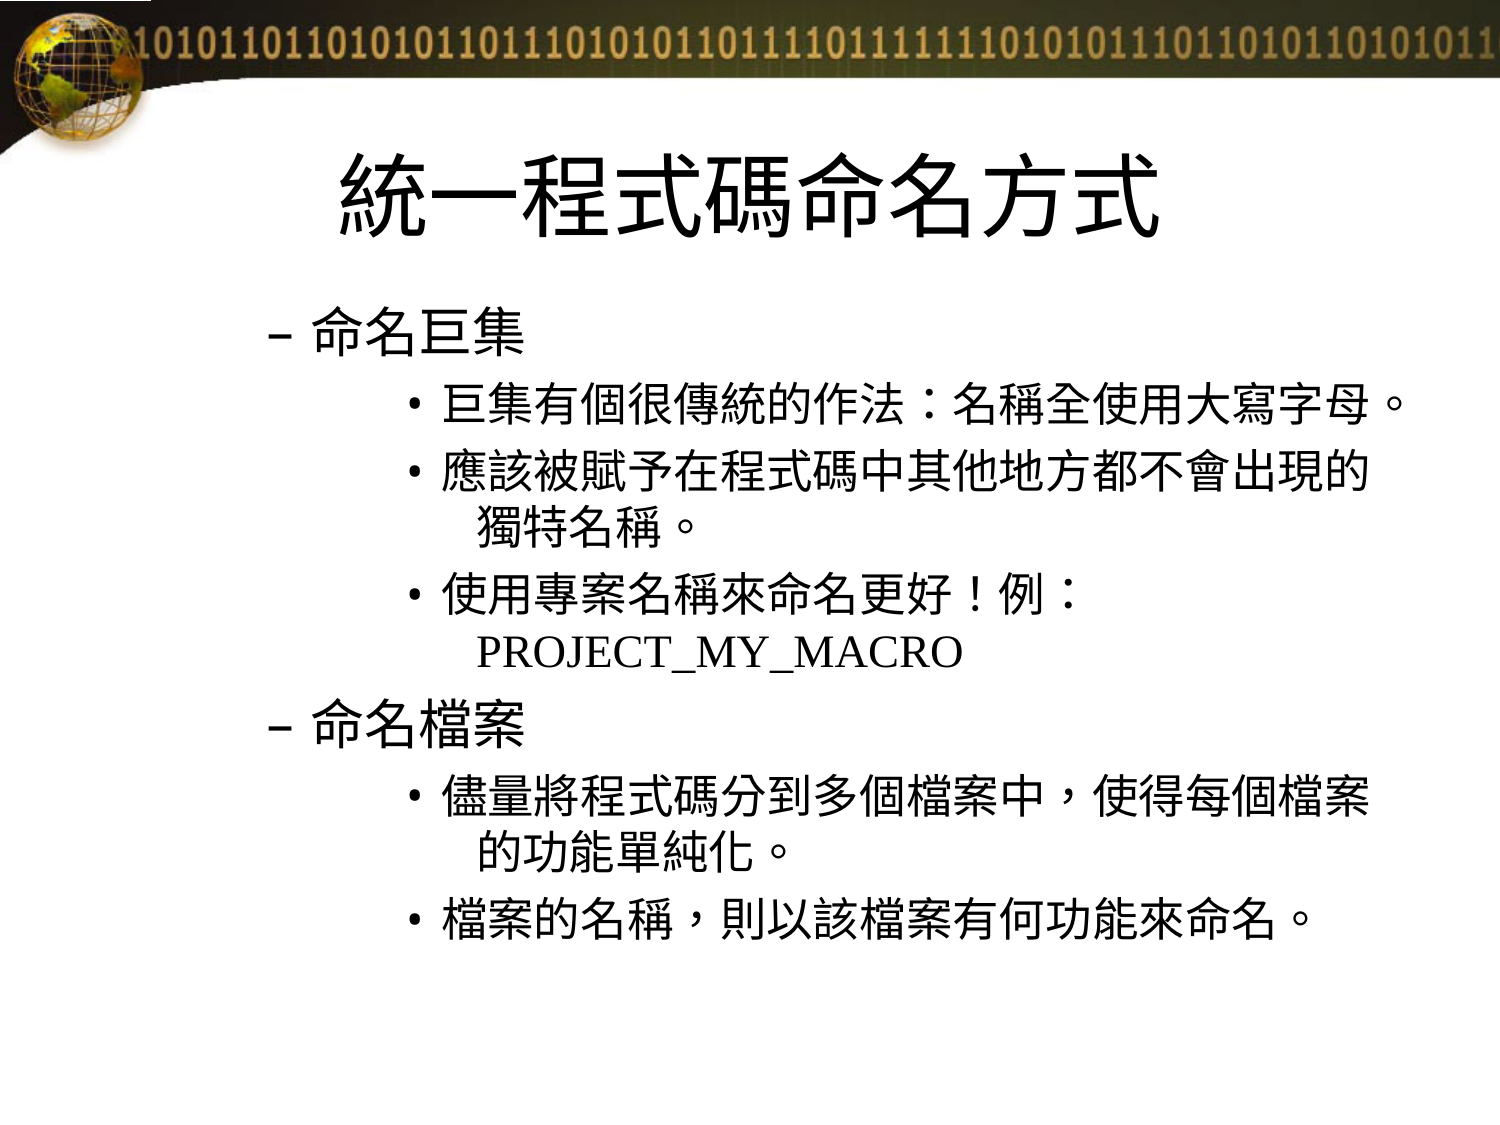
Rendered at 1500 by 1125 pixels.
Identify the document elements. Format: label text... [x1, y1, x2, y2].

title 統一程式碼命名方式 [112, 99, 1388, 288]
list 命名巨集 巨集有個很傳統的作法：名稱全使用大寫字母。 應該被賦予在程式碼中其他地方都不會出現的獨特名稱。 使用專案名稱來命名更好！例：PROJECT_MY_MACRO 命名檔案 儘量將程式碼分到多個檔案中，使得每個檔案的功能單純化。 檔案的名稱，則以該檔案有何功能來命名。 [112, 290, 1388, 1012]
